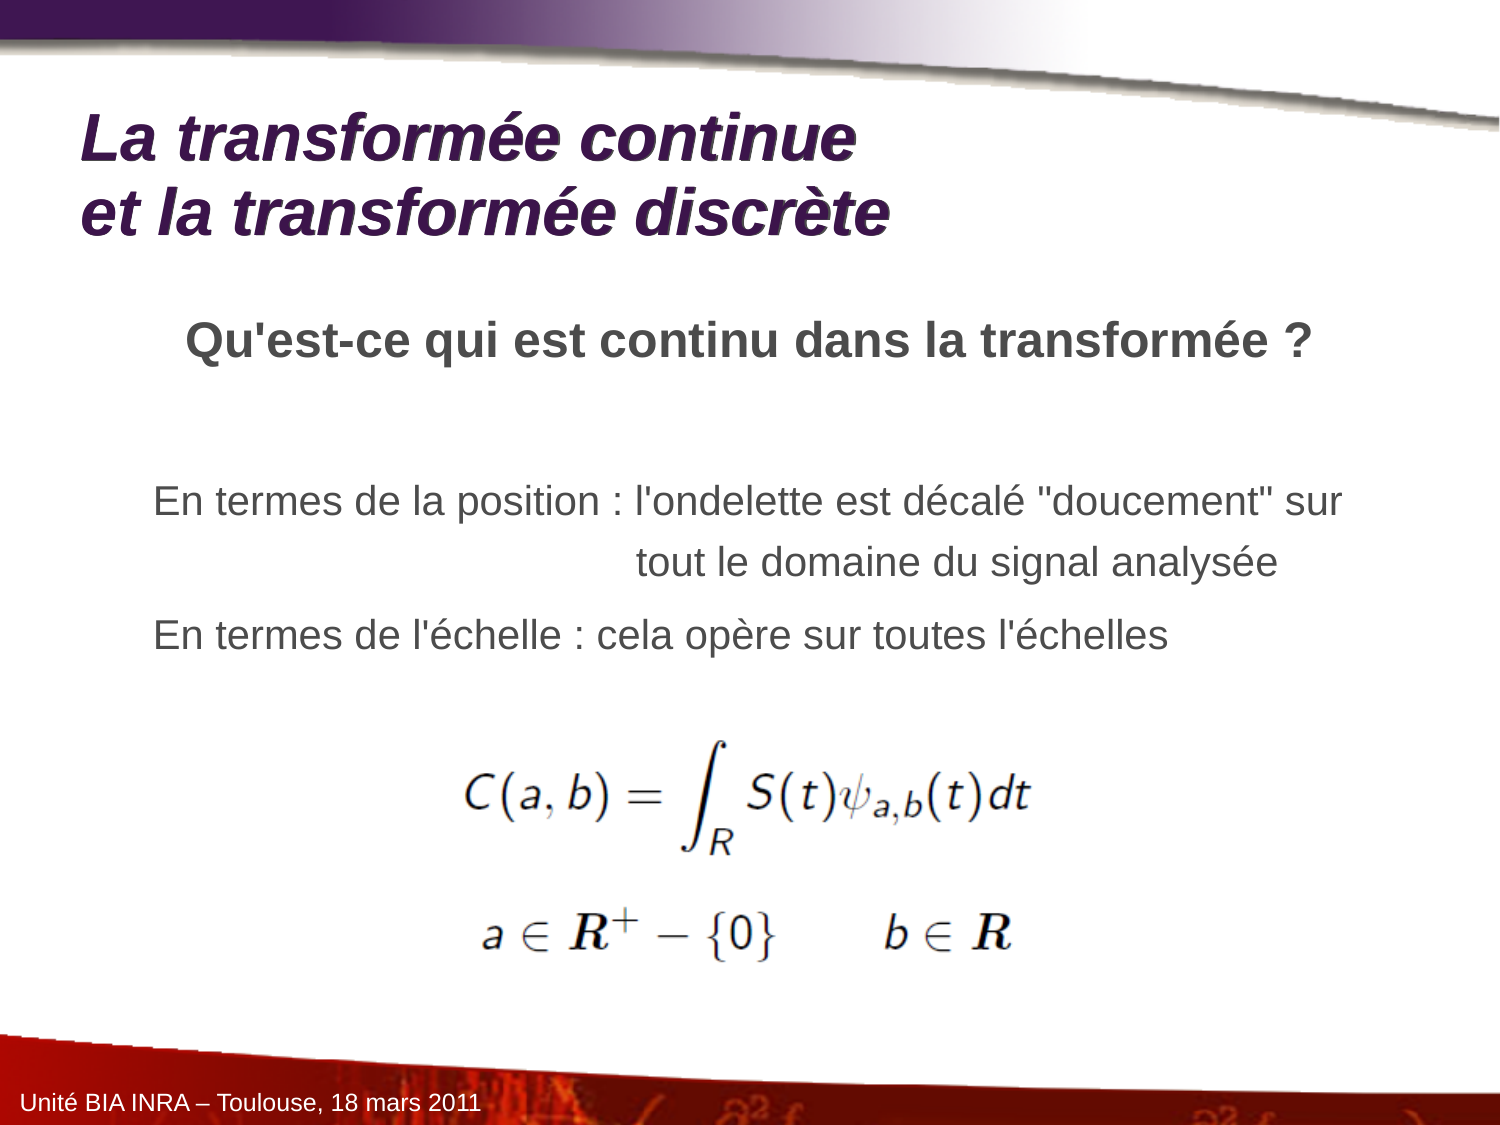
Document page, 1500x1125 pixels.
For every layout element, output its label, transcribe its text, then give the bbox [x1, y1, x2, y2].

picture [0, 1022, 1500, 1125]
list Qu'est-ce qui est continu dans la transformée ? En termes de la position : l'ondelette est décalé "doucement" sur tout le domaine du signal analysée En termes de l'échelle : cela opère sur toutes l'échelles [153, 312, 1347, 677]
title La transformée continue et la transformée discrète [80, 100, 936, 250]
picture [0, 0, 1500, 154]
picture [453, 728, 1047, 978]
